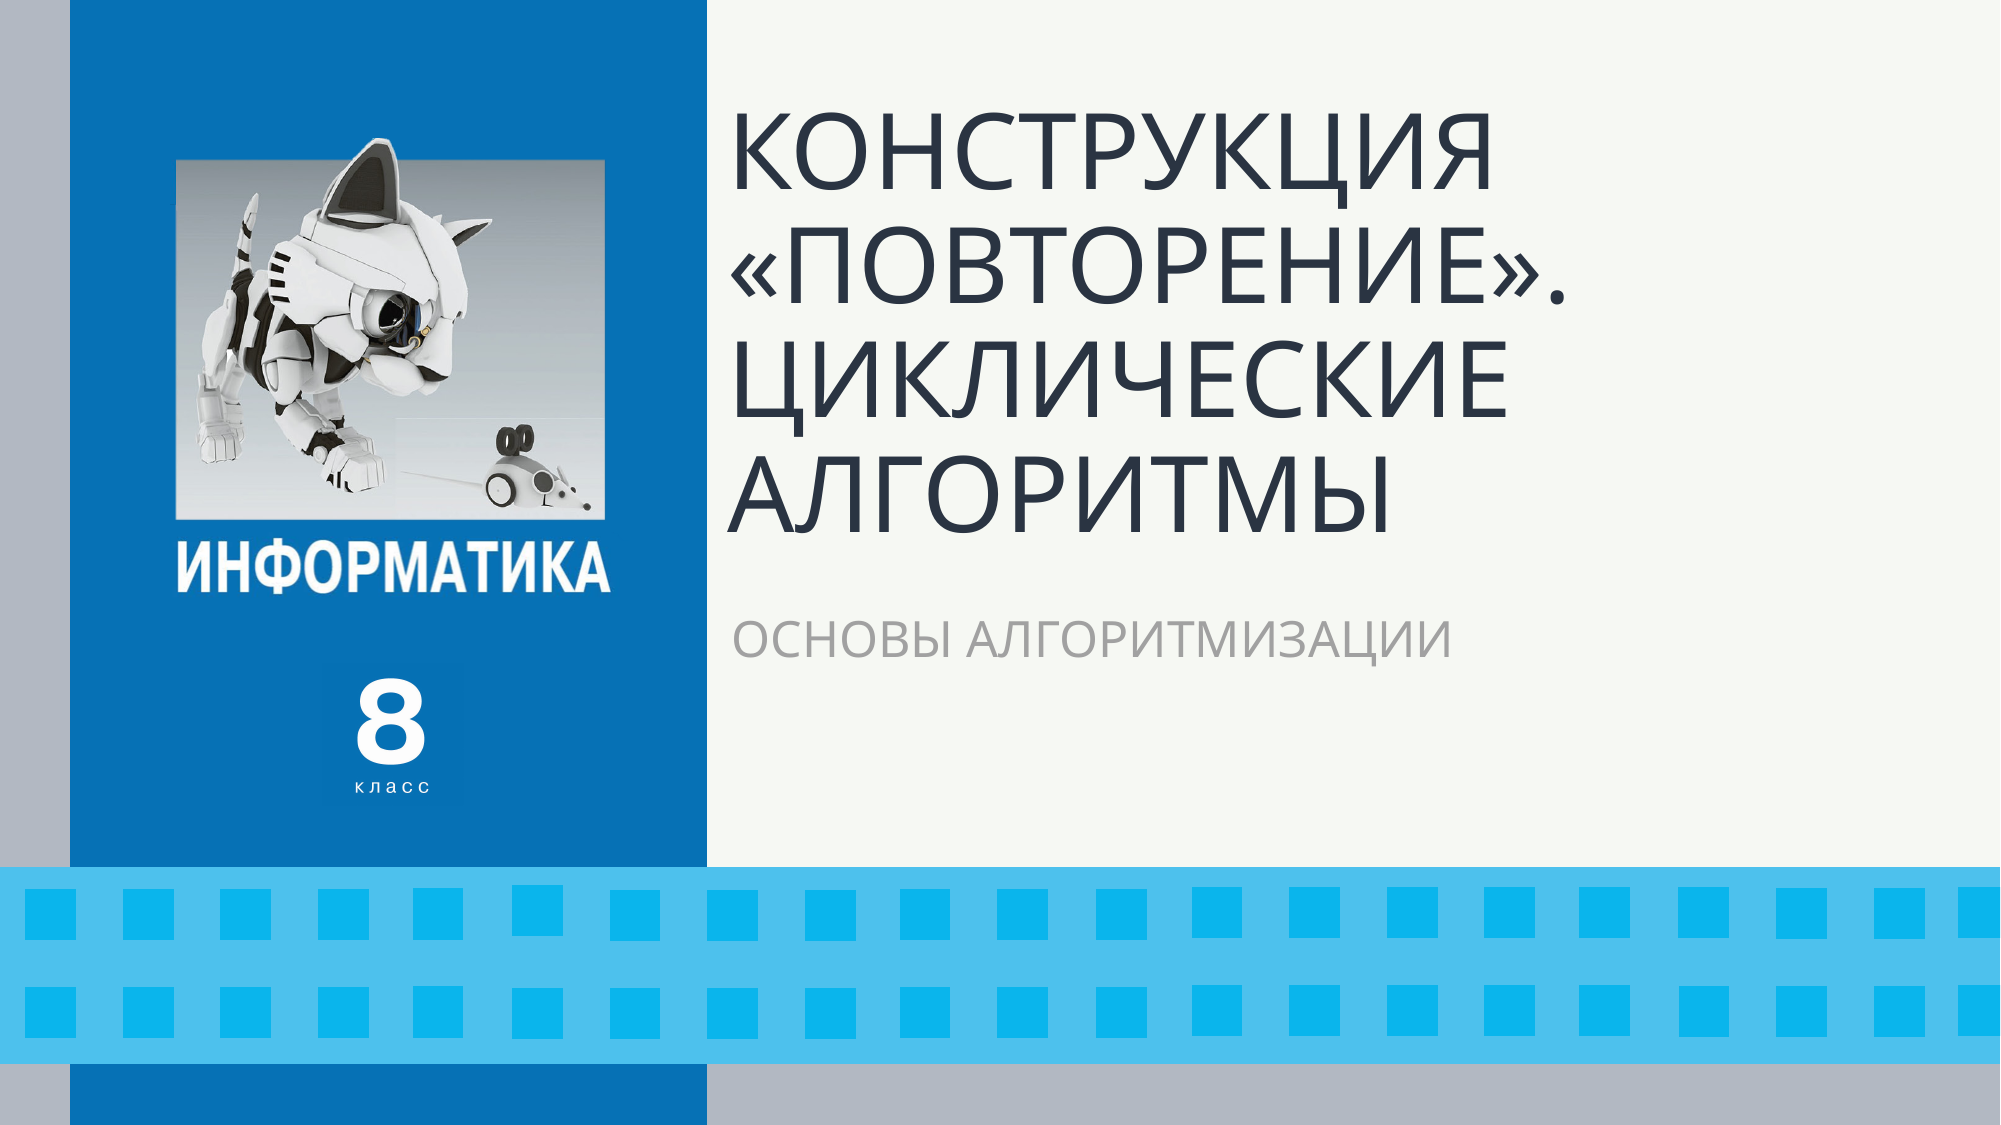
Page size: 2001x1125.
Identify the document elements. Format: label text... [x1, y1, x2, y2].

title КОНСТРУКЦИЯ «ПОВТОРЕНИЕ». ЦИКЛИЧЕСКИЕ АЛГОРИТМЫ [712, 88, 2000, 563]
subtitle ОСНОВЫ АЛГОРИТМИЗАЦИИ [716, 606, 1876, 879]
